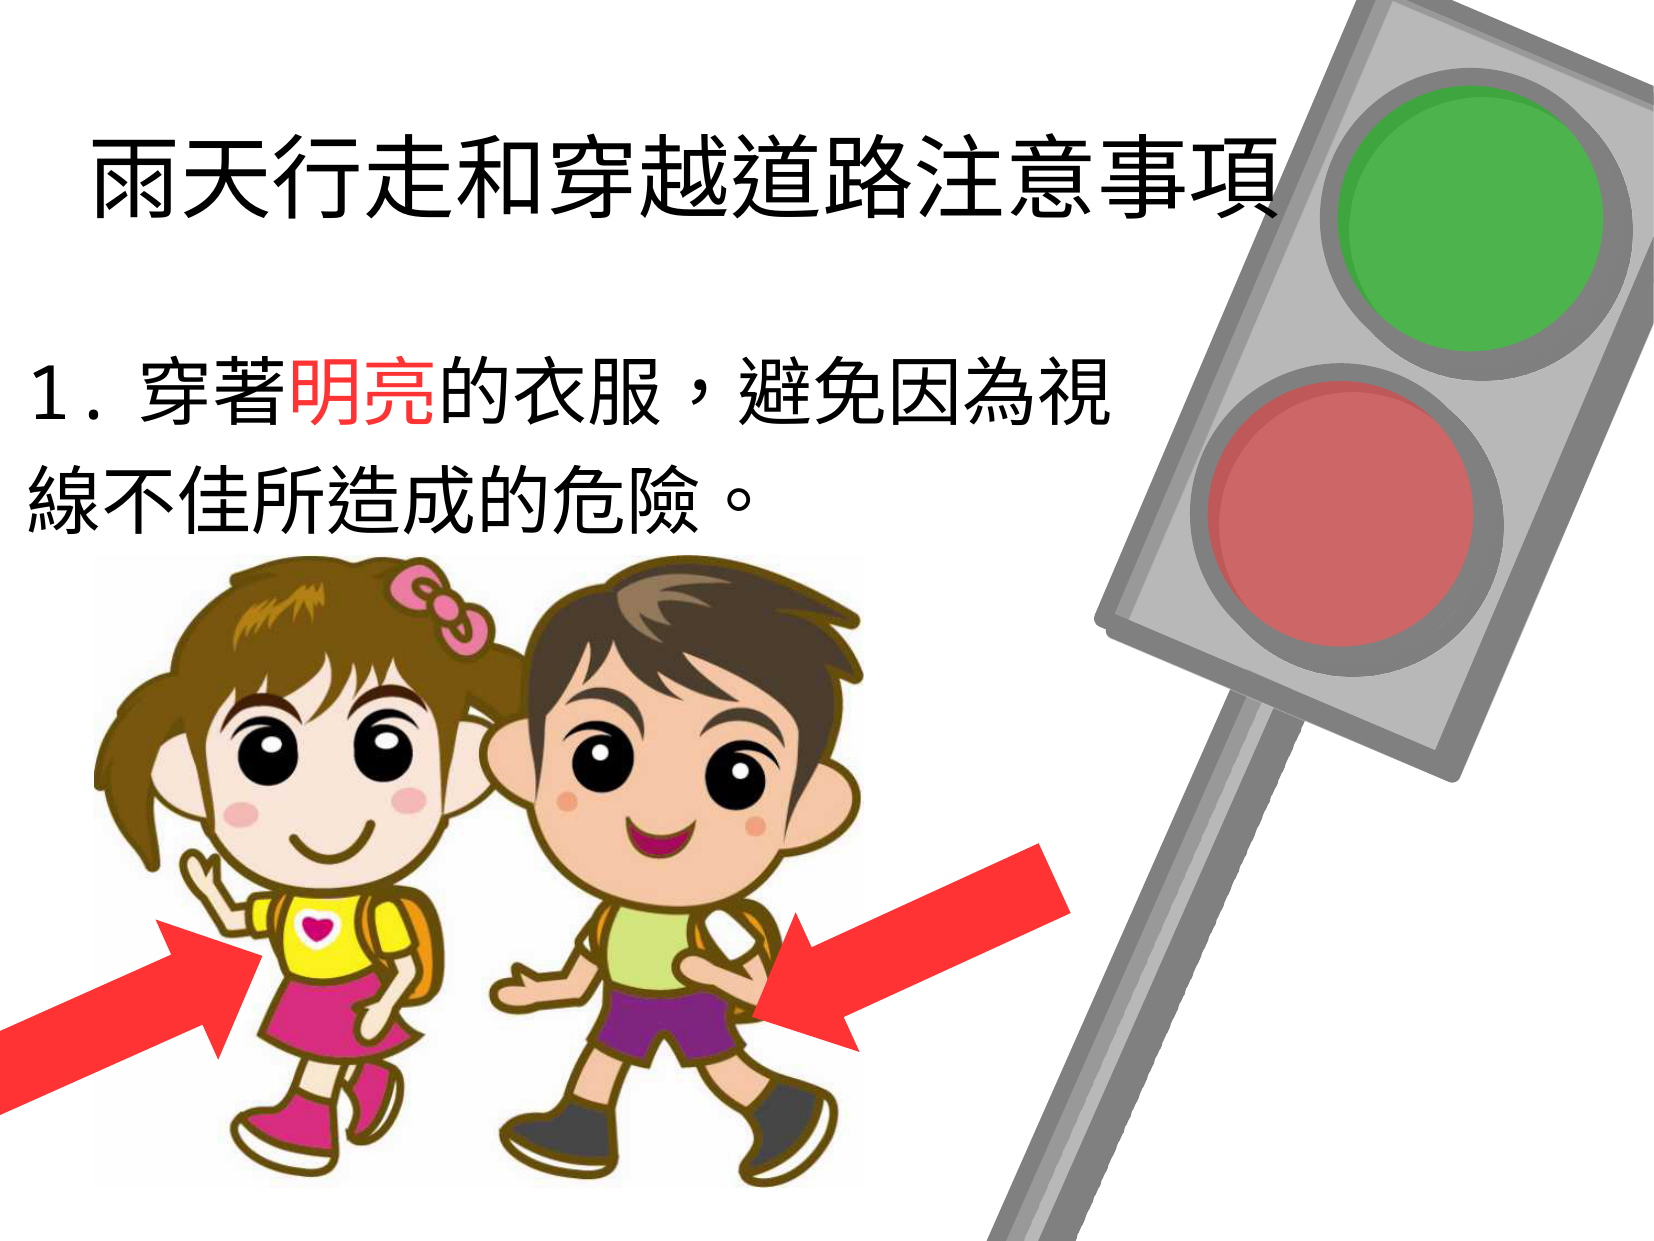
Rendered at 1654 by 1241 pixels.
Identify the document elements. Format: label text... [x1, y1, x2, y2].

text_box [0, 919, 263, 1116]
text_box 1.穿著明亮的衣服，避免因為視線不佳所造成的危險。 [11, 324, 1134, 610]
text_box [751, 843, 1071, 1052]
text_box 雨天行走和穿越道路注意事項 [70, 94, 1382, 360]
picture [94, 555, 864, 1188]
